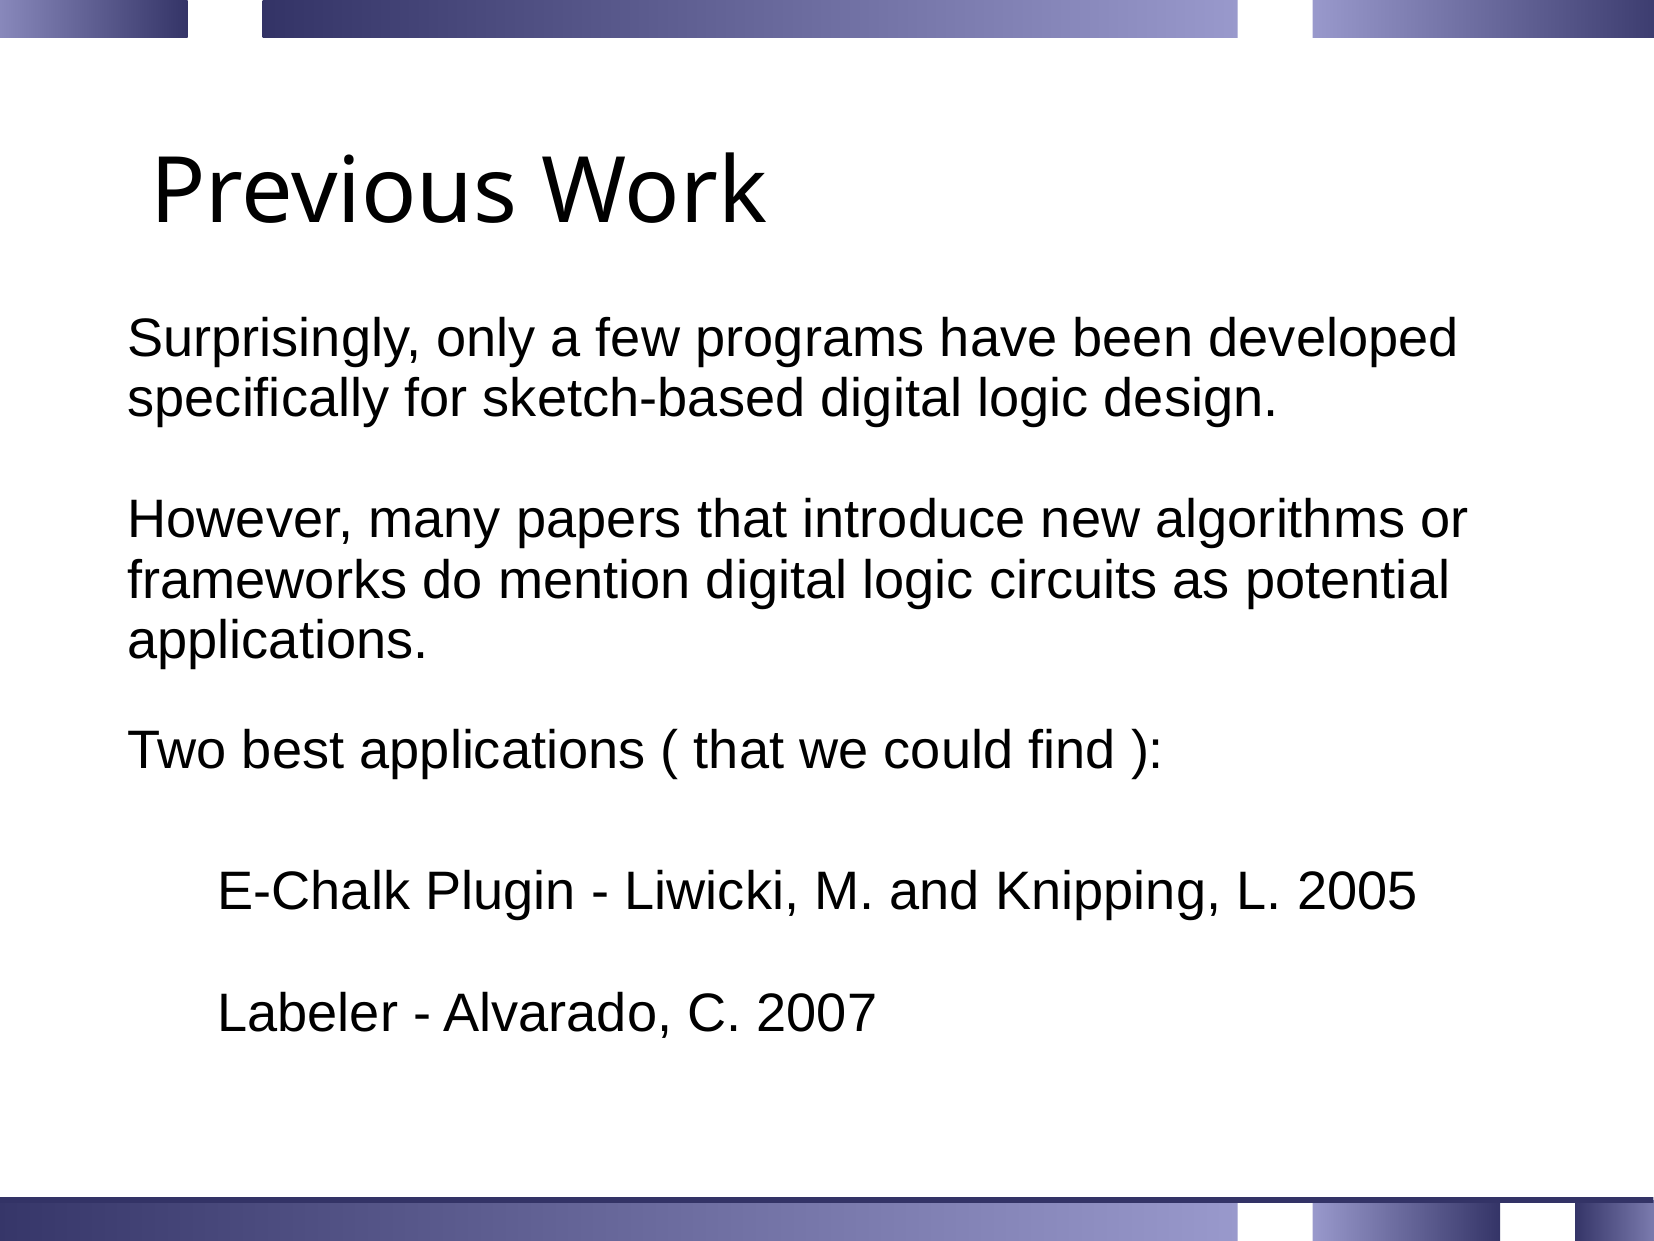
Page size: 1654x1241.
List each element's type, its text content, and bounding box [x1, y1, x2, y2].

text_box Surprisingly, only a few programs have been developed specifically for sketch-based digital logic design. However, many papers that introduce new algorithms or frameworks do mention digital logic circuits as potential applications. [112, 300, 1538, 699]
text_box [1312, 1203, 1501, 1241]
text_box [262, 0, 1238, 37]
text_box [0, 1203, 1238, 1241]
text_box E-Chalk Plugin - Liwicki, M. and Knipping, L. 2005 Labeler - Alvarado, C. 2007 [187, 853, 1463, 1051]
text_box [1575, 1203, 1654, 1241]
title Previous Work [150, 37, 1501, 300]
text_box [0, 0, 188, 38]
text_box Two best applications ( that we could find ): [112, 712, 1501, 788]
text_box [1312, 0, 1654, 38]
